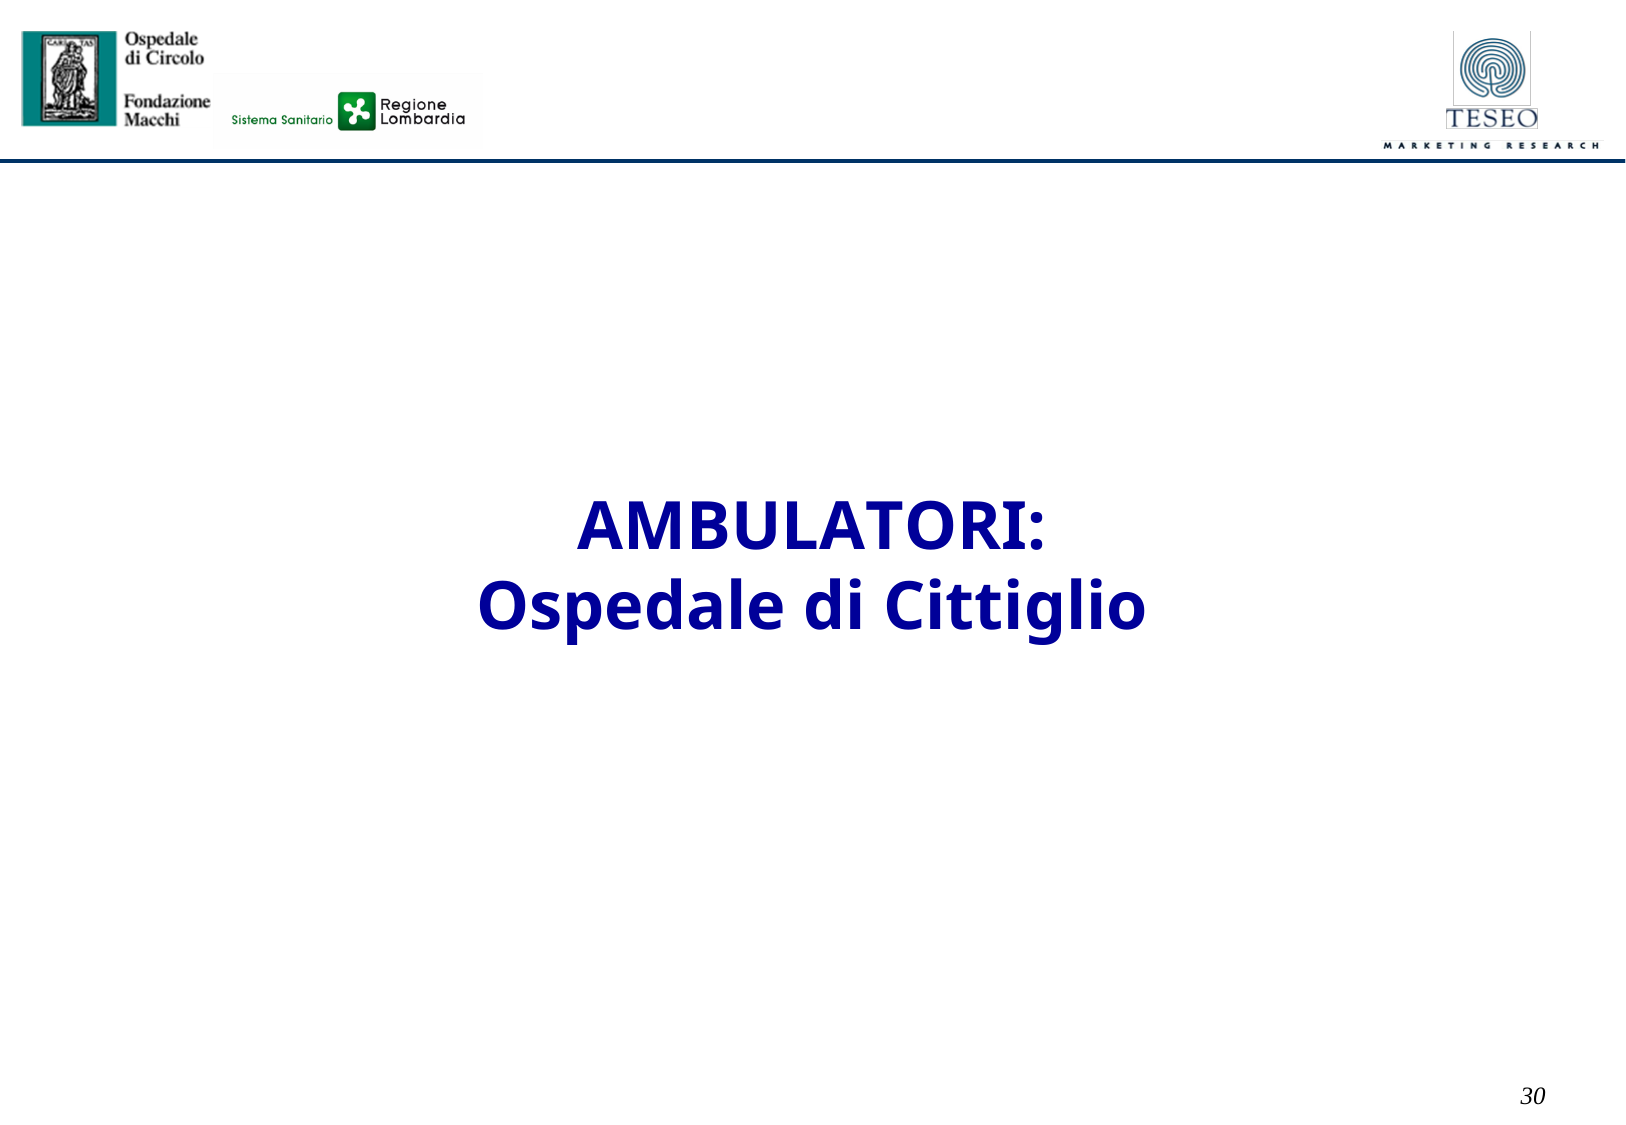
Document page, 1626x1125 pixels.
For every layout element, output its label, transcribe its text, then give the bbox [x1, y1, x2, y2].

picture [1381, 31, 1604, 149]
text_box AMBULATORI: Ospedale di Cittiglio [121, 469, 1504, 657]
picture [21, 31, 483, 149]
